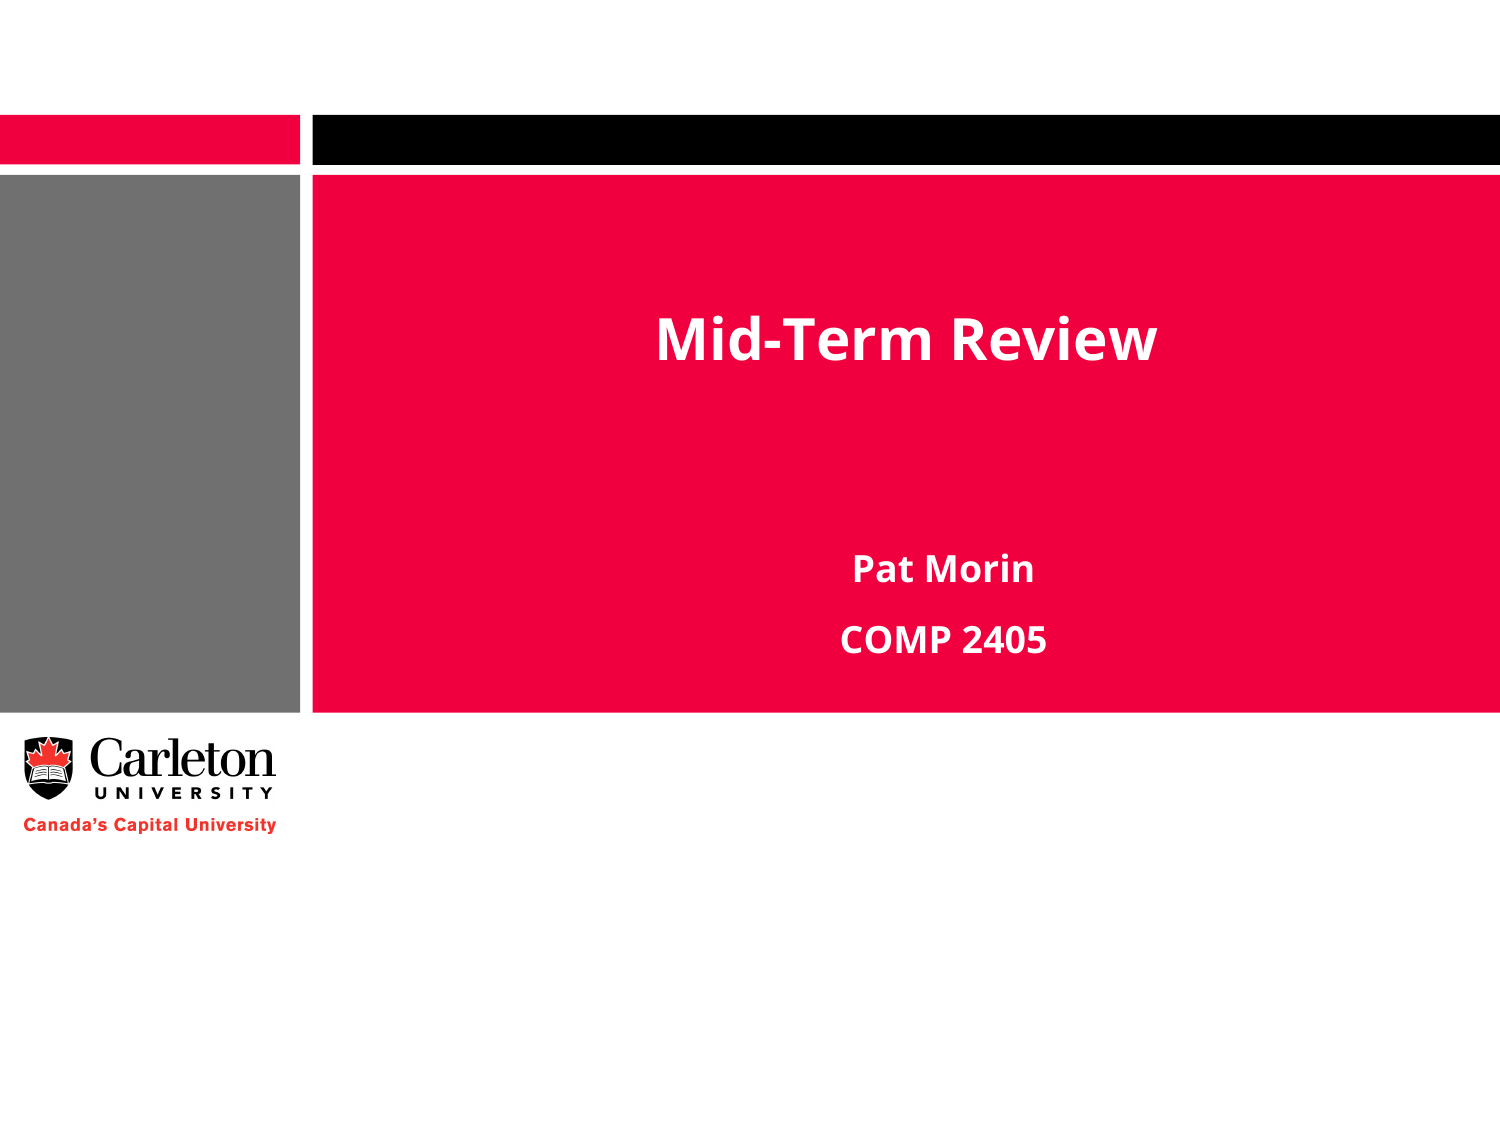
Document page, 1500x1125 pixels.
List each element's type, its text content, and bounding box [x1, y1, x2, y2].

picture [24, 737, 276, 834]
subtitle Pat Morin COMP 2405 [312, 524, 1500, 713]
title Mid-Term Review [312, 174, 1500, 501]
